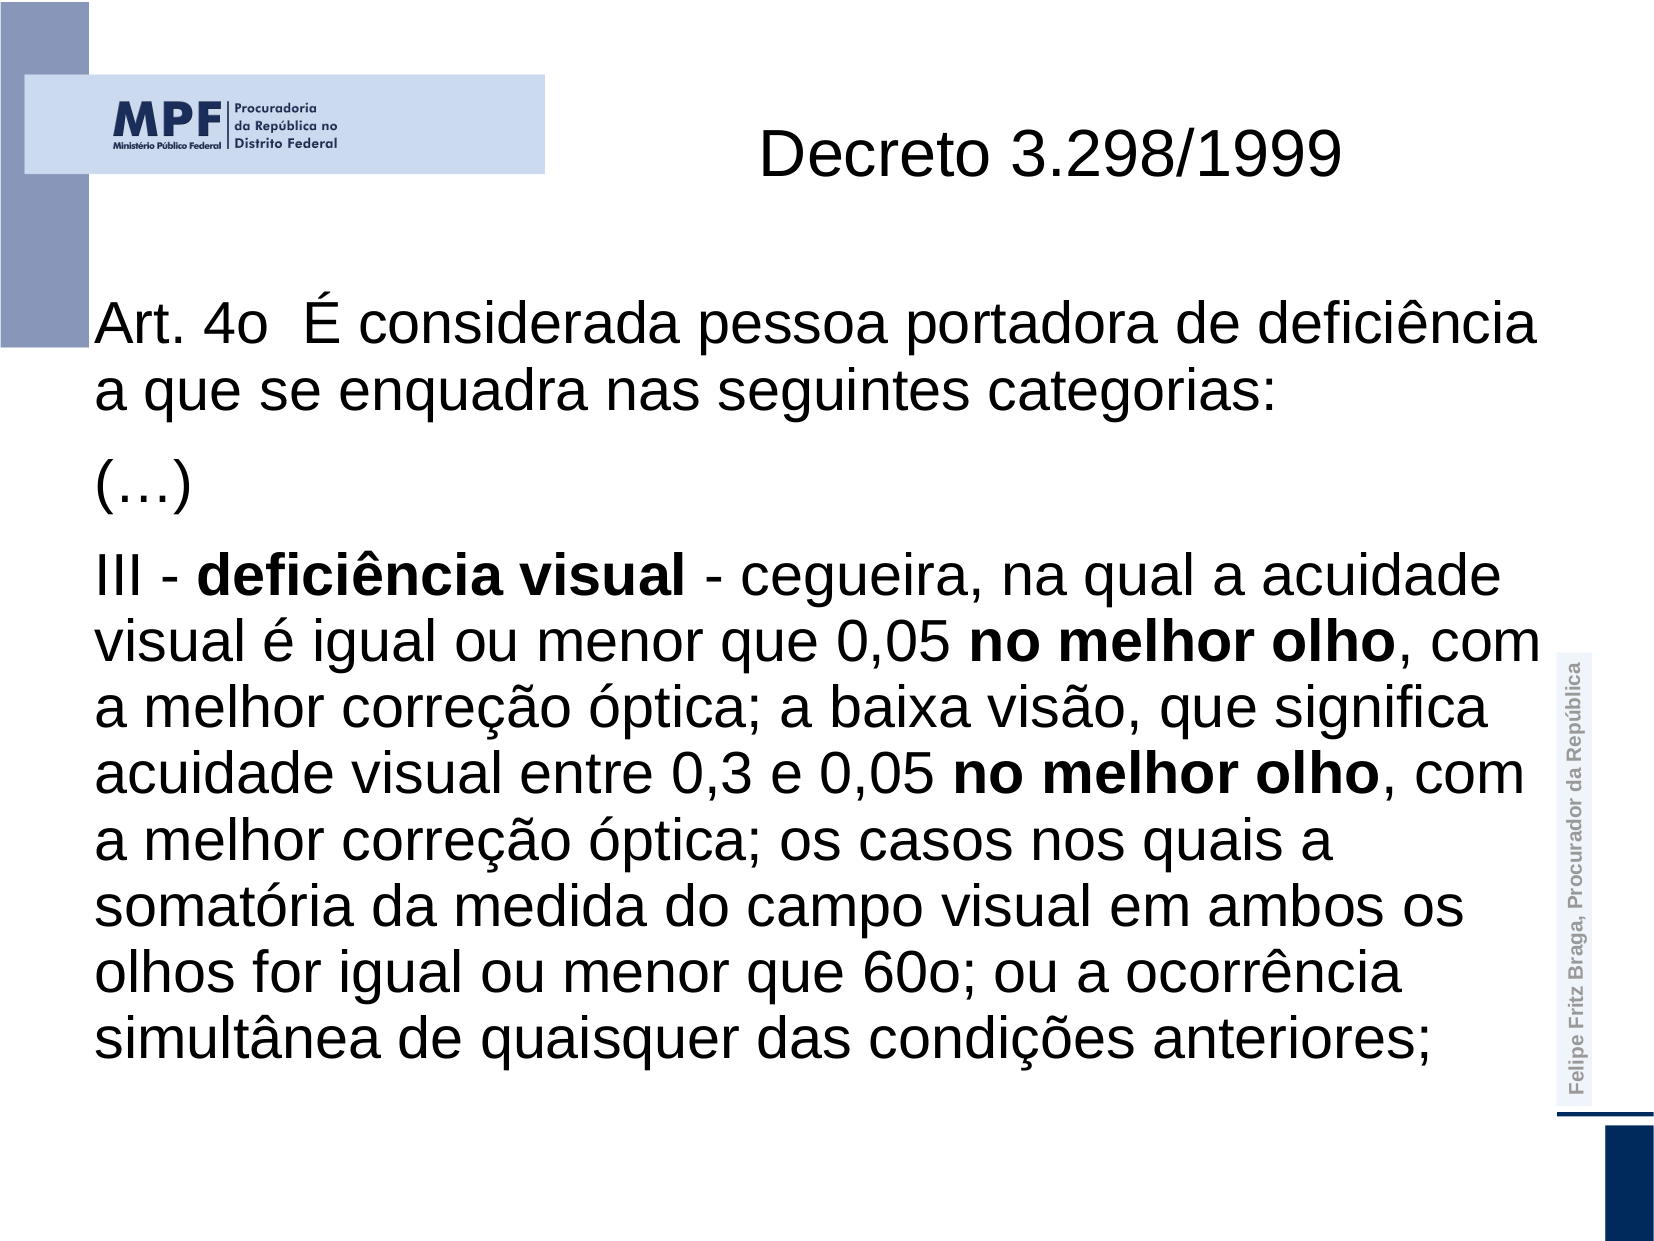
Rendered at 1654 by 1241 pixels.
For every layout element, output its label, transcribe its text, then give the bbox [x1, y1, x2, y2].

picture [0, 2, 1654, 1241]
title Decreto 3.298/1999 [531, 49, 1571, 257]
list Art. 4o É considerada pessoa portadora de deficiência a que se enquadra nas seguintes categorias: (…) III - deficiência visual - cegueira, na qual a acuidade visual é igual ou menor que 0,05 no melhor olho, com a melhor correção óptica; a baixa visão, que significa acuidade visual entre 0,3 e 0,05 no melhor olho, com a melhor correção óptica; os casos nos quais a somatória da medida do campo visual em ambos os olhos for igual ou menor que 60o; ou a ocorrência simultânea de quaisquer das condições anteriores; [94, 290, 1548, 1109]
